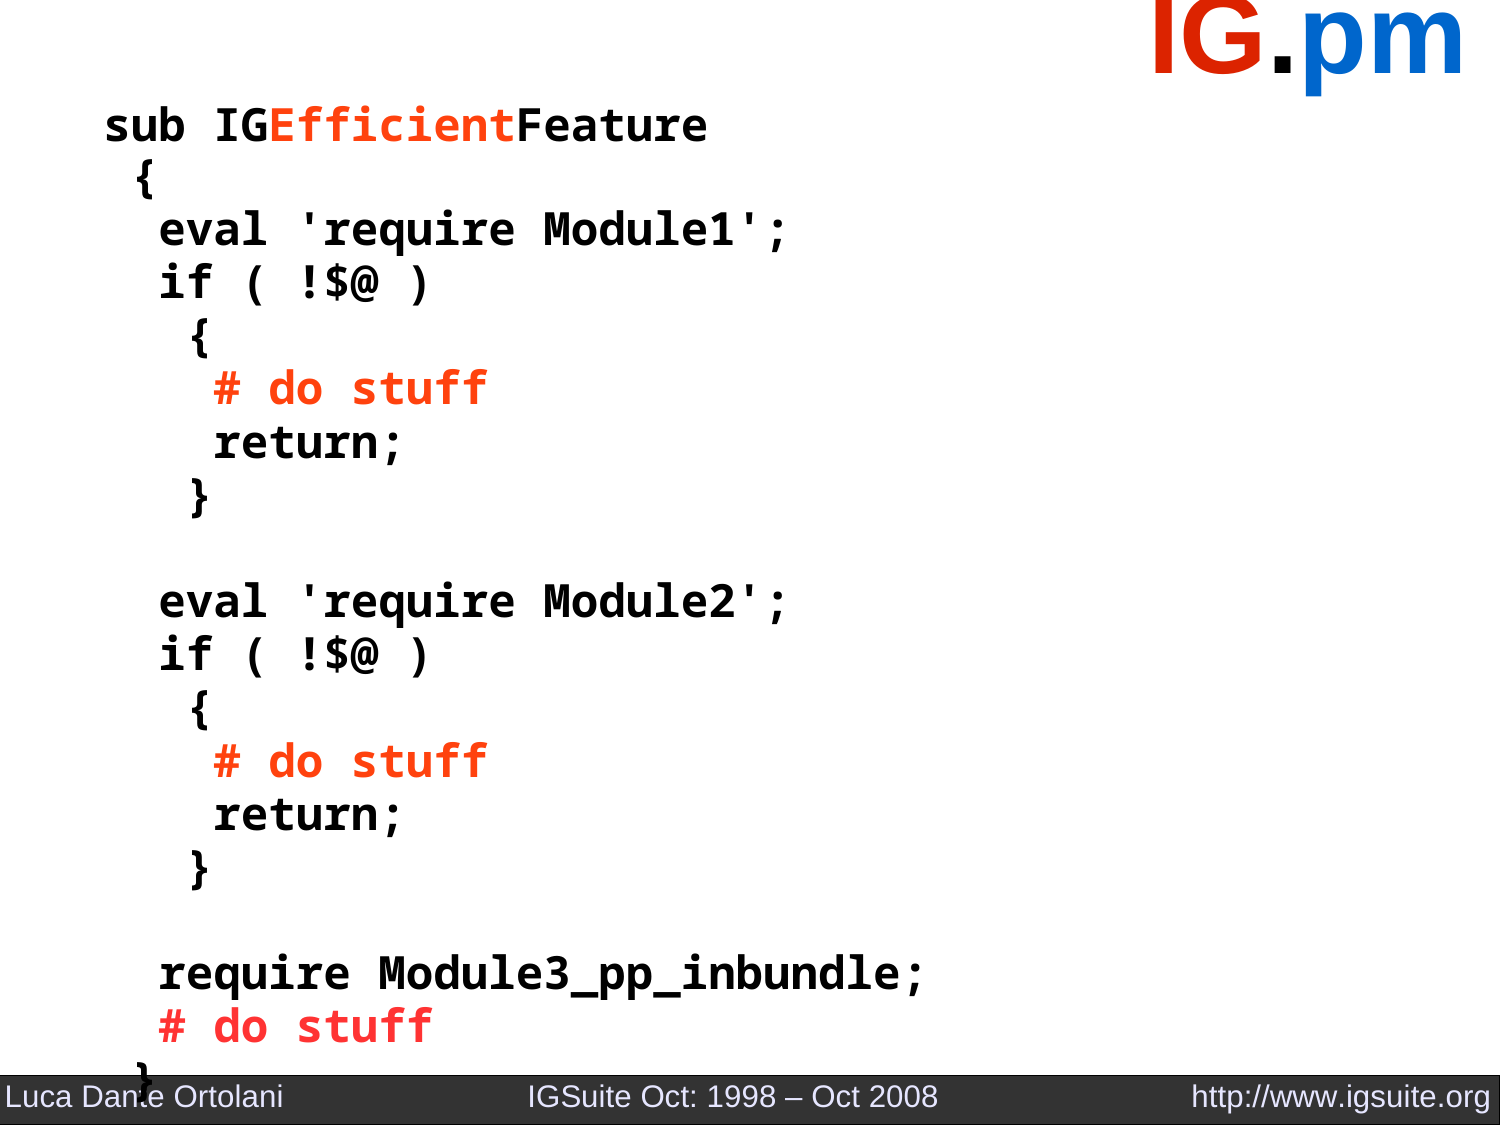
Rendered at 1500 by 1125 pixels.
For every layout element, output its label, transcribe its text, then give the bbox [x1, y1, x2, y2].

text_box IG.pm [1116, 0, 1500, 141]
text_box sub IGEfficientFeature { eval 'require Module1'; if ( !$@ ) { # do stuff return; } eval 'require Module2'; if ( !$@ ) { # do stuff return; } require Module3_pp_inbundle; # do stuff } [88, 101, 1418, 1004]
text_box Luca Dante Ortolani IGSuite Oct: 1998 – Oct 2008 http://www.igsuite.org [0, 1075, 1500, 1125]
